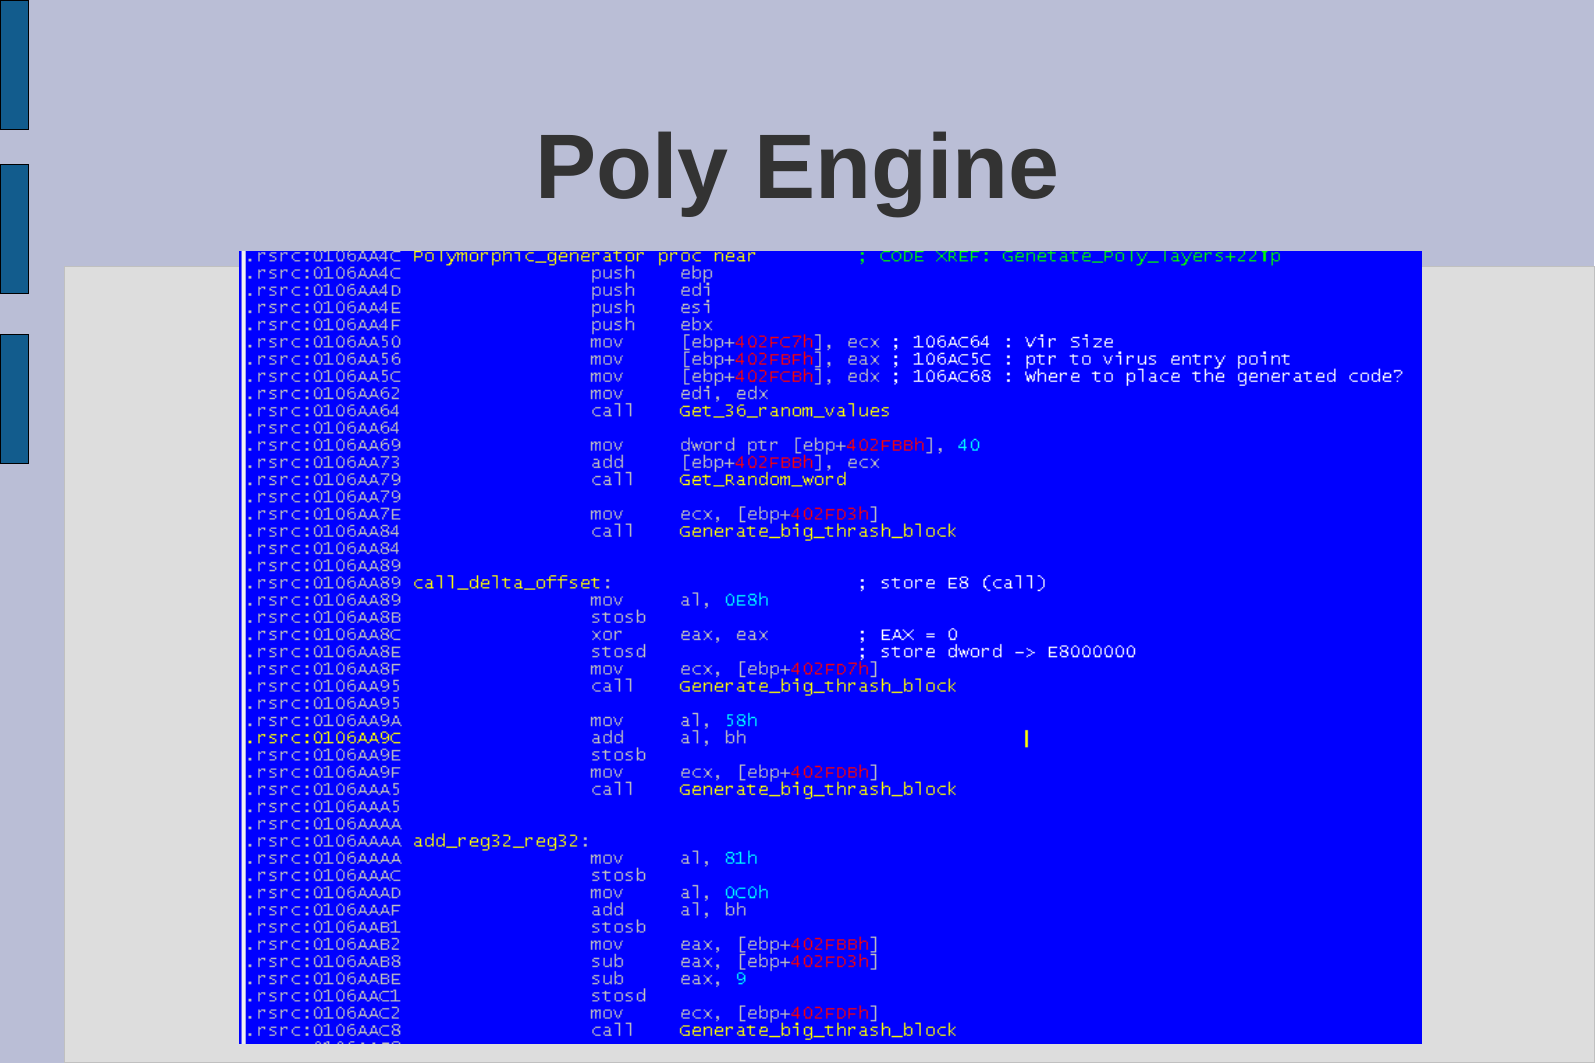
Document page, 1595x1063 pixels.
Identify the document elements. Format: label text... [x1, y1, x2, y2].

title Poly Engine [117, 78, 1479, 256]
picture [239, 251, 1422, 1044]
